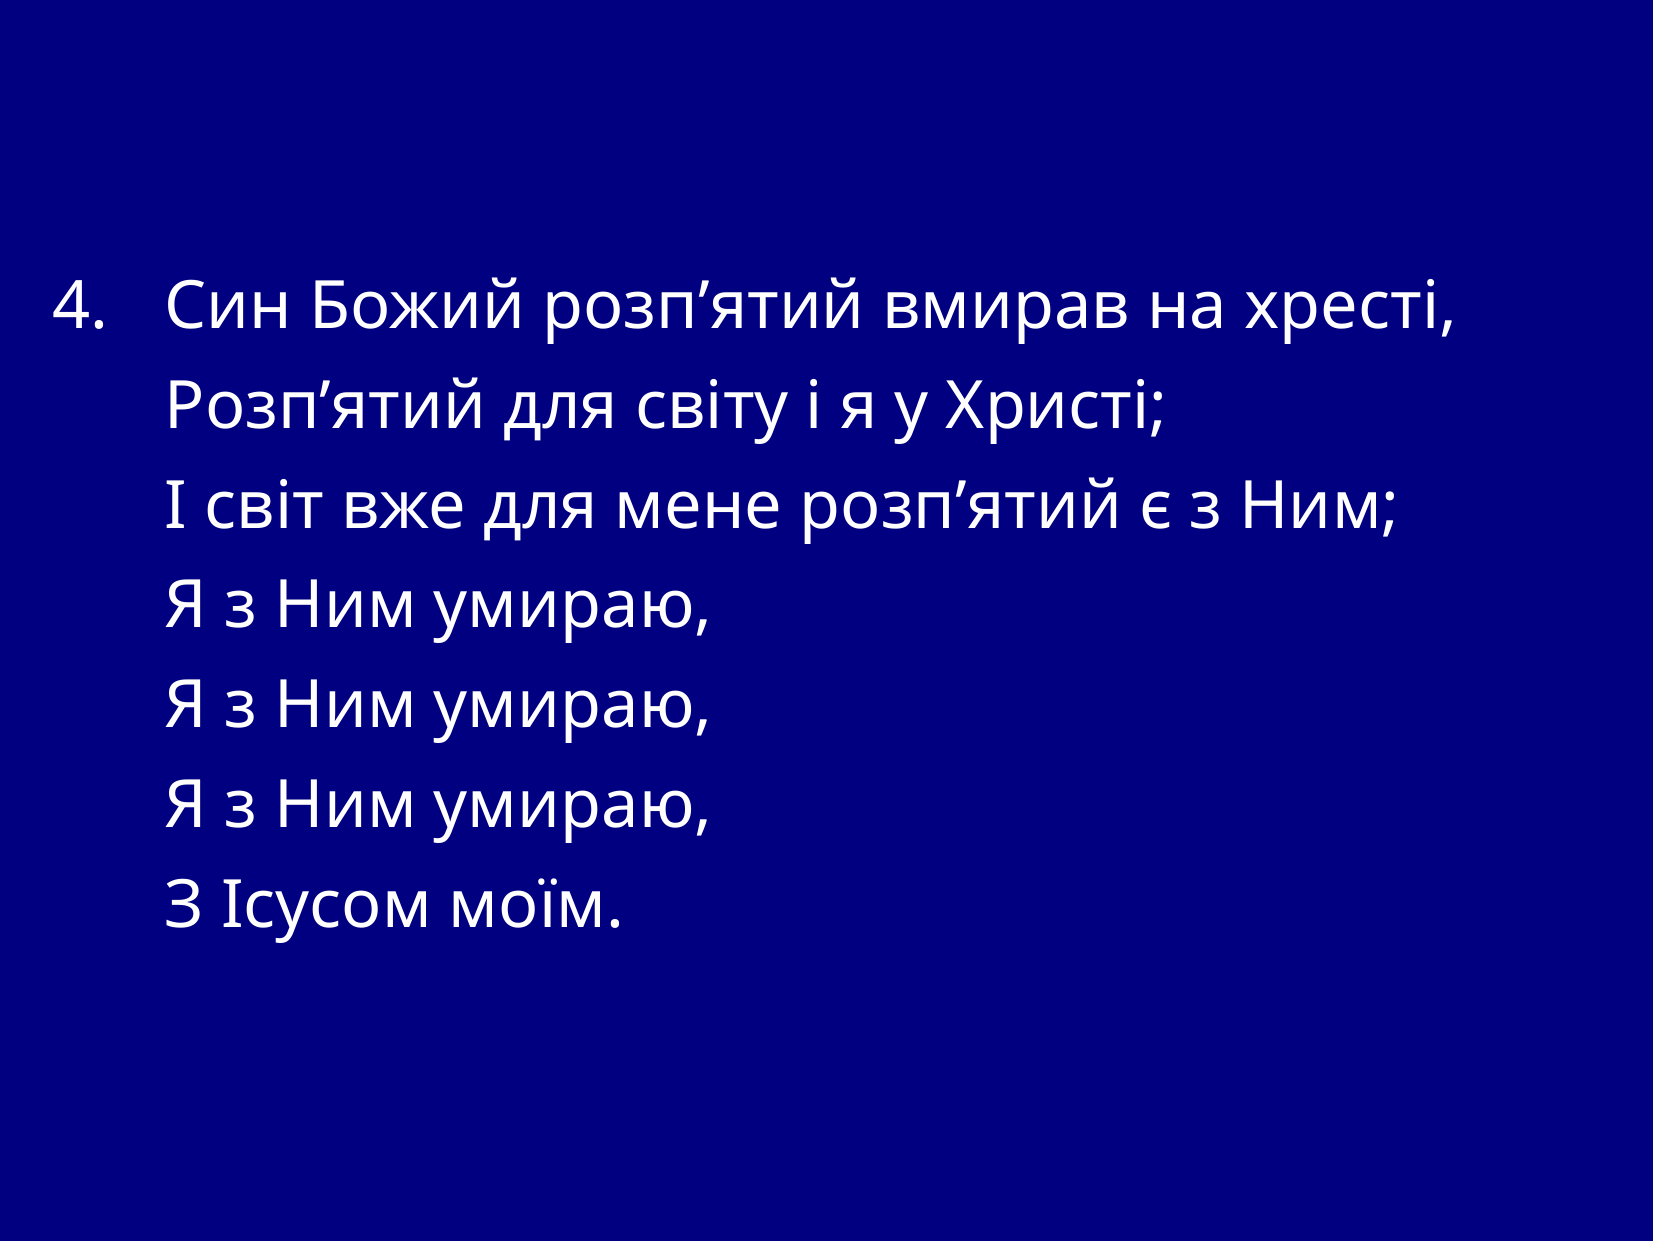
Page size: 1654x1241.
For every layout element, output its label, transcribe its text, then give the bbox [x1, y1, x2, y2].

text_box 4. Син Божий розп’ятий вмирав на хресті, Розп’ятий для світу і я у Христі; І світ вже для мене розп’ятий є з Ним; Я з Ним умираю, Я з Ним умираю, Я з Ним умираю, З Ісусом моїм. [37, 150, 1651, 1163]
